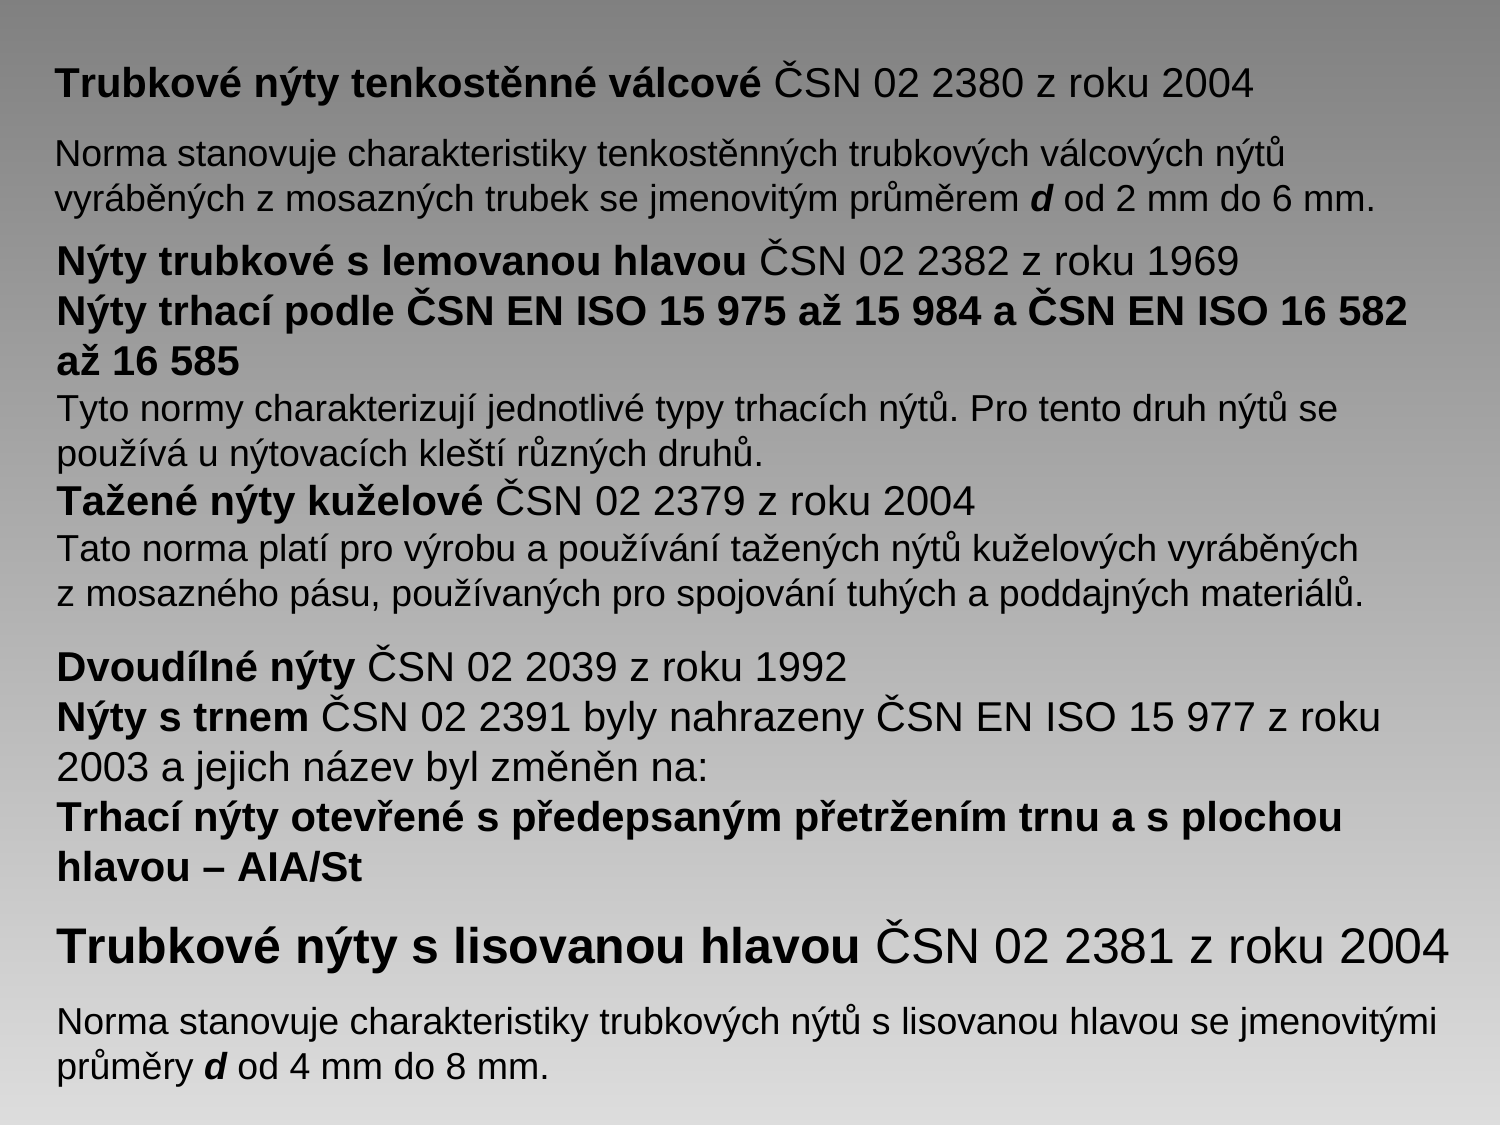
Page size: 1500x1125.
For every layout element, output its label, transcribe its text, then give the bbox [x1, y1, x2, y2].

text_box Nýty trubkové s lemovanou hlavou ČSN 02 2382 z roku 1969 Nýty trhací podle ČSN EN ISO 15 975 až 15 984 a ČSN EN ISO 16 582 až 16 585 Tyto normy charakterizují jednotlivé typy trhacích nýtů. Pro tento druh nýtů se používá u nýtovacích kleští různých druhů. Tažené nýty kuželové ČSN 02 2379 z roku 2004 Tato norma platí pro výrobu a používání tažených nýtů kuželových vyráběných z mosazného pásu, používaných pro spojování tuhých a poddajných materiálů. Dvoudílné nýty ČSN 02 2039 z roku 1992 Nýty s trnem ČSN 02 2391 byly nahrazeny ČSN EN ISO 15 977 z roku 2003 a jejich název byl změněn na: Trhací nýty otevřené s předepsaným přetržením trnu a s plochou hlavou – AIA/St [41, 226, 1473, 898]
text_box Trubkové nýty tenkostěnné válcové ČSN 02 2380 z roku 2004 Norma stanovuje charakteristiky tenkostěnných trubkových válcových nýtů vyráběných z mosazných trubek se jmenovitým průměrem d od 2 mm do 6 mm. [39, 47, 1500, 227]
text_box Trubkové nýty s lisovanou hlavou ČSN 02 2381 z roku 2004 Norma stanovuje charakteristiky trubkových nýtů s lisovanou hlavou se jmenovitými průměry d od 4 mm do 8 mm. [41, 905, 1500, 1095]
